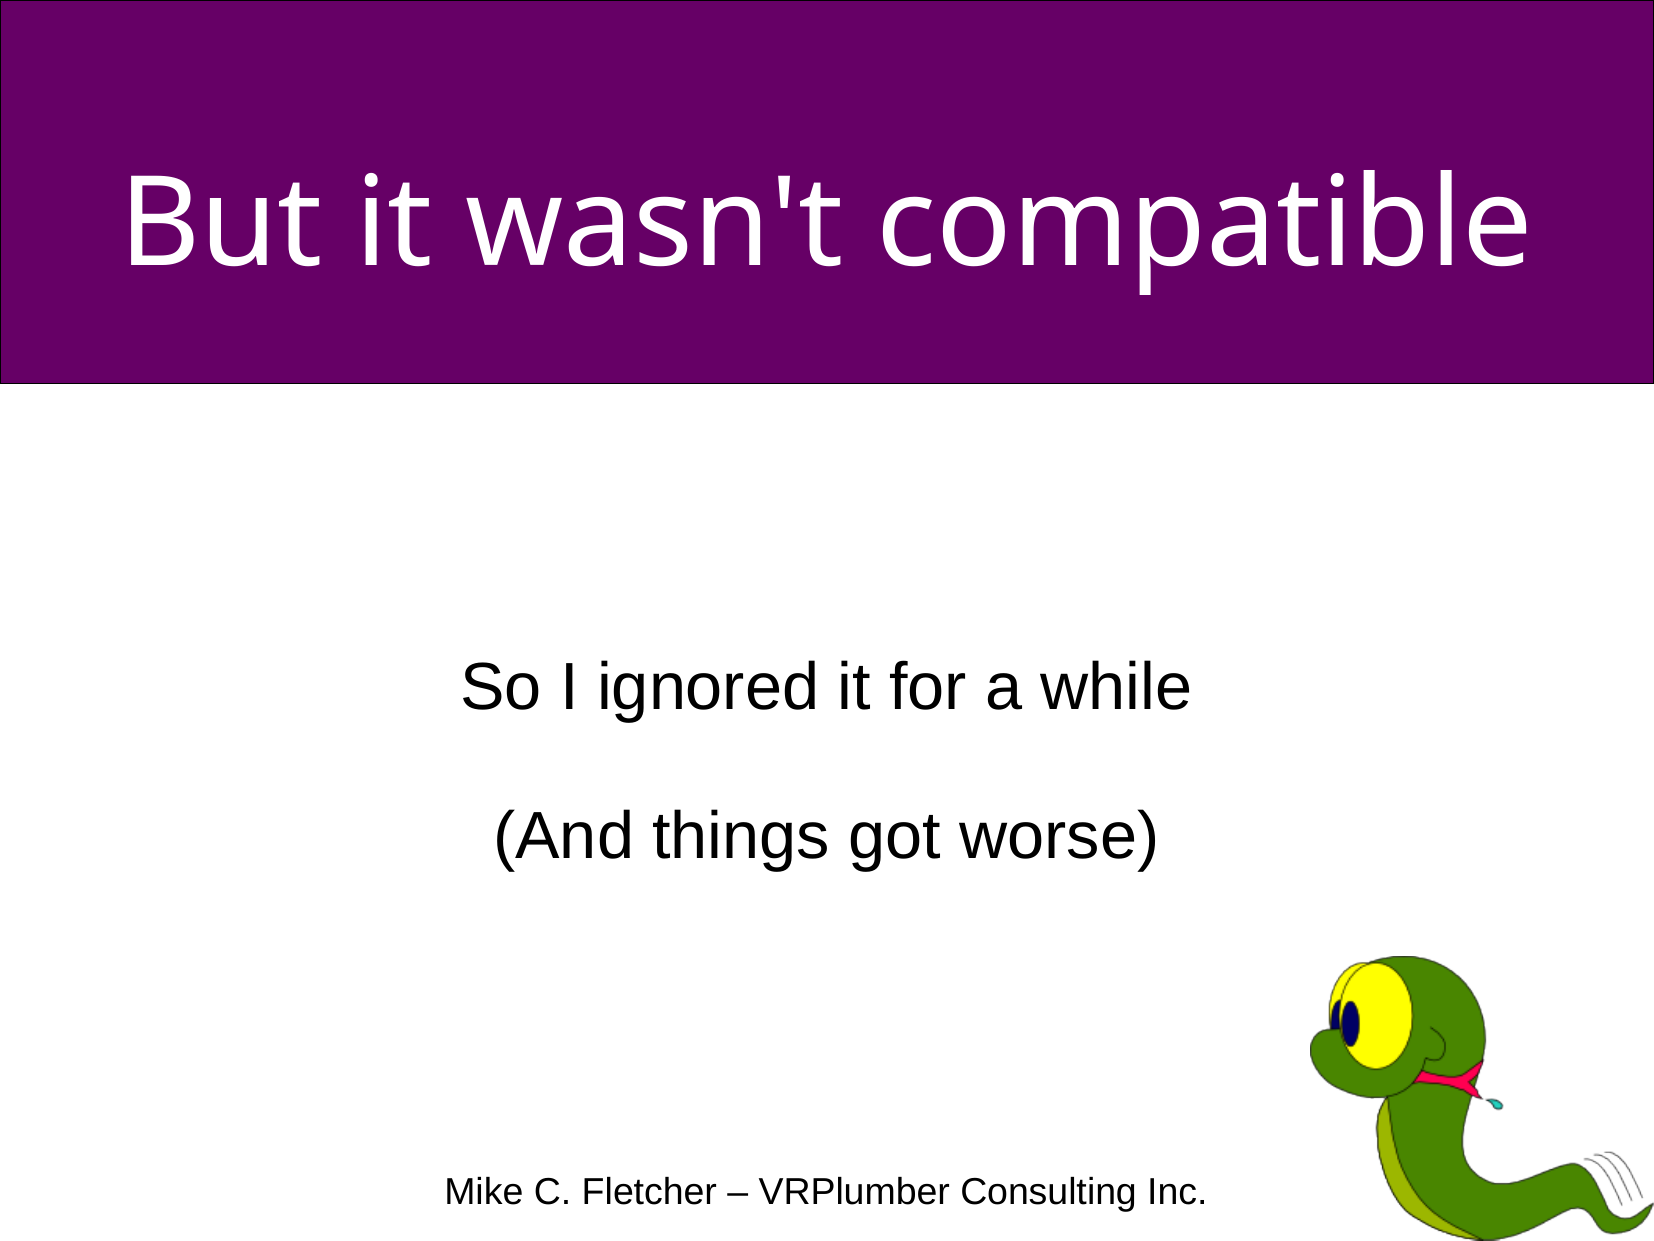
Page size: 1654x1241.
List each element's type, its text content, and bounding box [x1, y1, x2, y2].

picture [1310, 956, 1654, 1241]
title But it wasn't compatible [82, 49, 1571, 384]
subtitle So I ignored it for a while (And things got worse) [82, 420, 1571, 1102]
